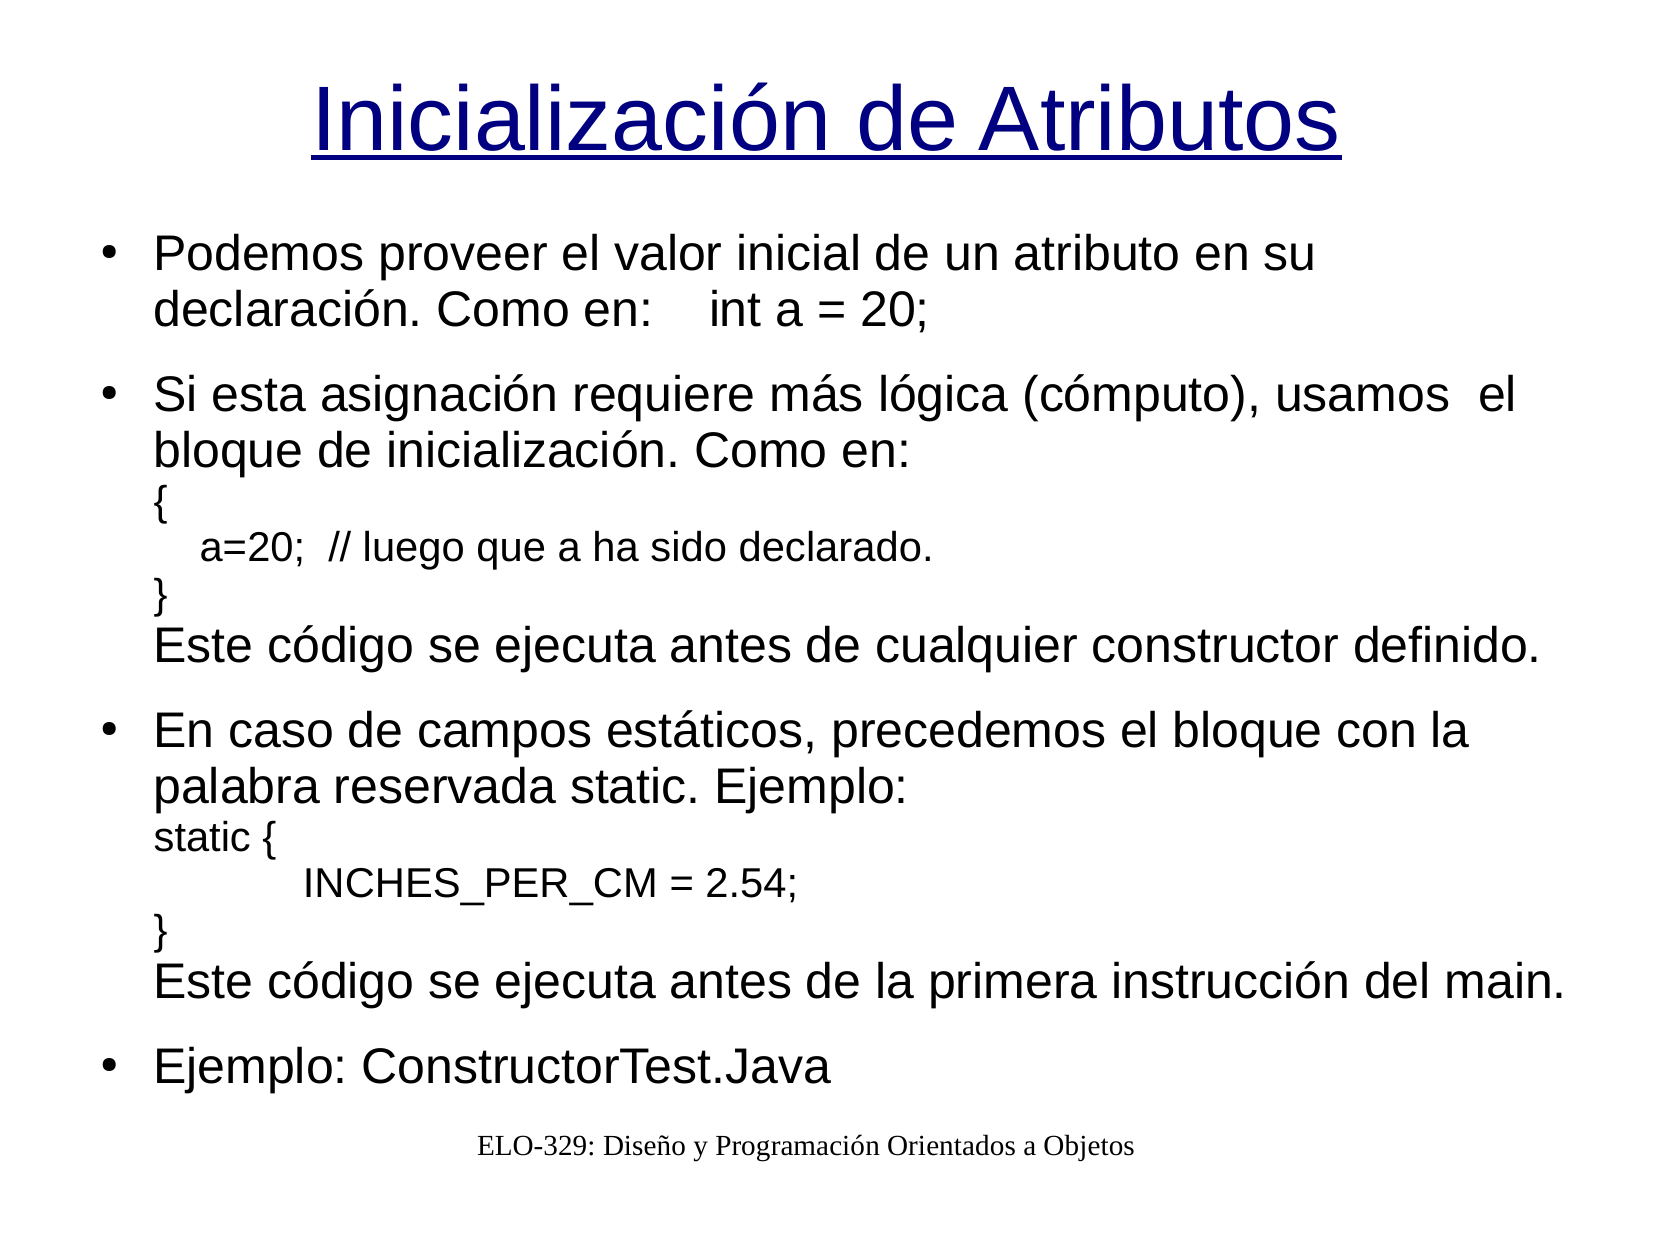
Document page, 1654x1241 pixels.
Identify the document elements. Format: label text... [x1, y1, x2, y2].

list Podemos proveer el valor inicial de un atributo en su declaración. Como en: int a = 20; Si esta asignación requiere más lógica (cómputo), usamos el bloque de inicialización. Como en: { a=20; // luego que a ha sido declarado. } Este código se ejecuta antes de cualquier constructor definido. En caso de campos estáticos, precedemos el bloque con la palabra reservada static. Ejemplo: static { INCHES_PER_CM = 2.54; } Este código se ejecuta antes de la primera instrucción del main. Ejemplo: ConstructorTest.Java [82, 225, 1571, 1126]
title Inicialización de Atributos [82, 49, 1571, 188]
